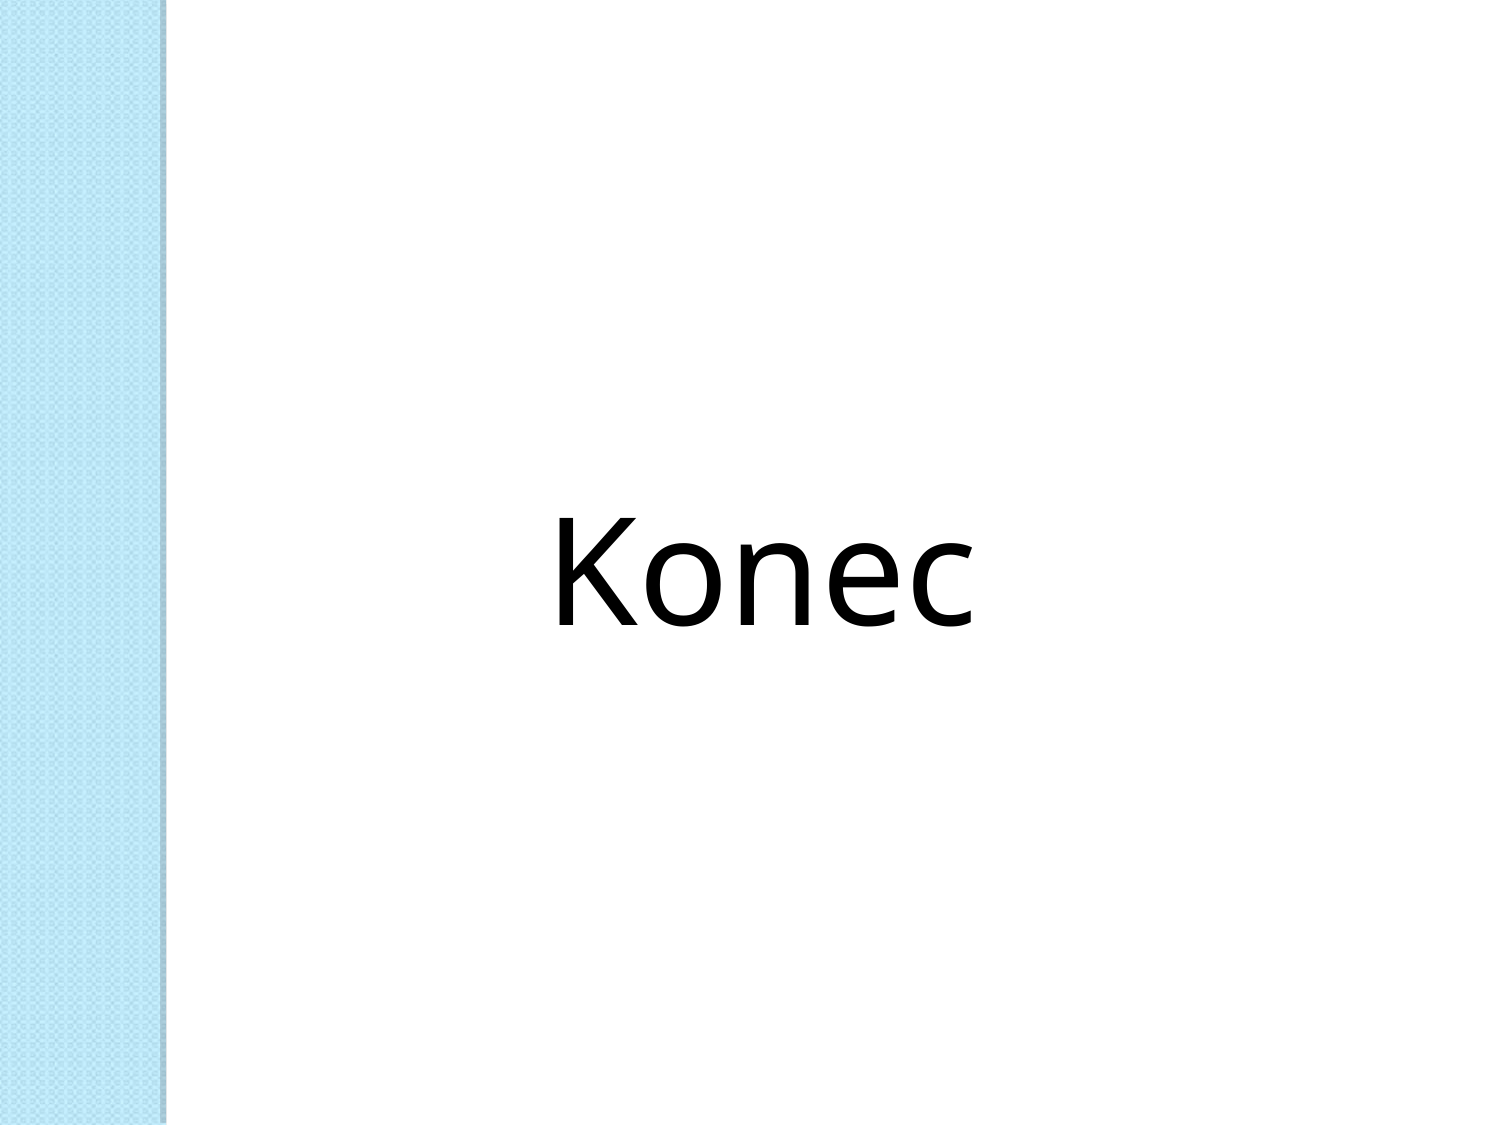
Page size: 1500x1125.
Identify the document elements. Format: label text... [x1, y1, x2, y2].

picture [0, 0, 166, 1125]
text_box Konec [312, 467, 1211, 663]
